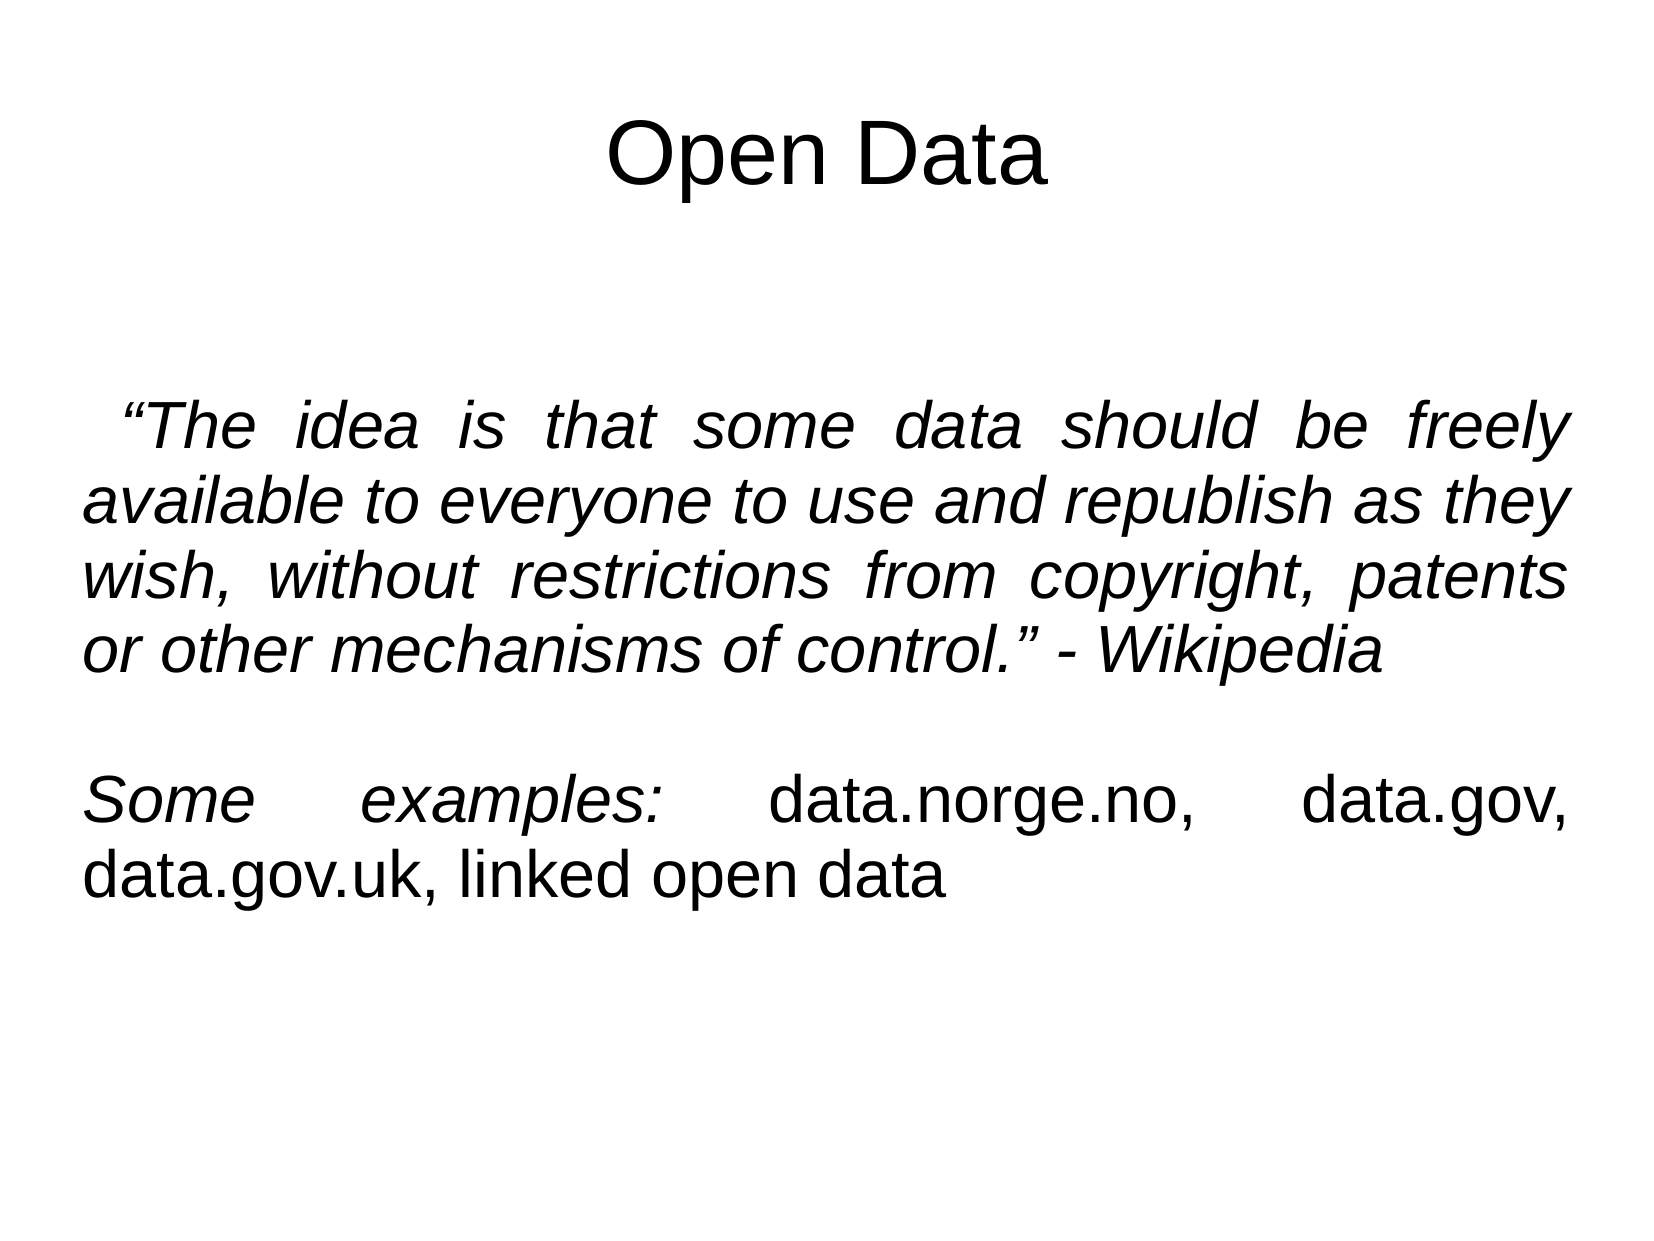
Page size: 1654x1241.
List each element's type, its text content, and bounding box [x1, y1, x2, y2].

subtitle “The idea is that some data should be freely available to everyone to use and republish as they wish, without restrictions from copyright, patents or other mechanisms of control.” - Wikipedia Some examples: data.norge.no, data.gov, data.gov.uk, linked open data [82, 290, 1571, 1010]
title Open Data [82, 49, 1571, 257]
